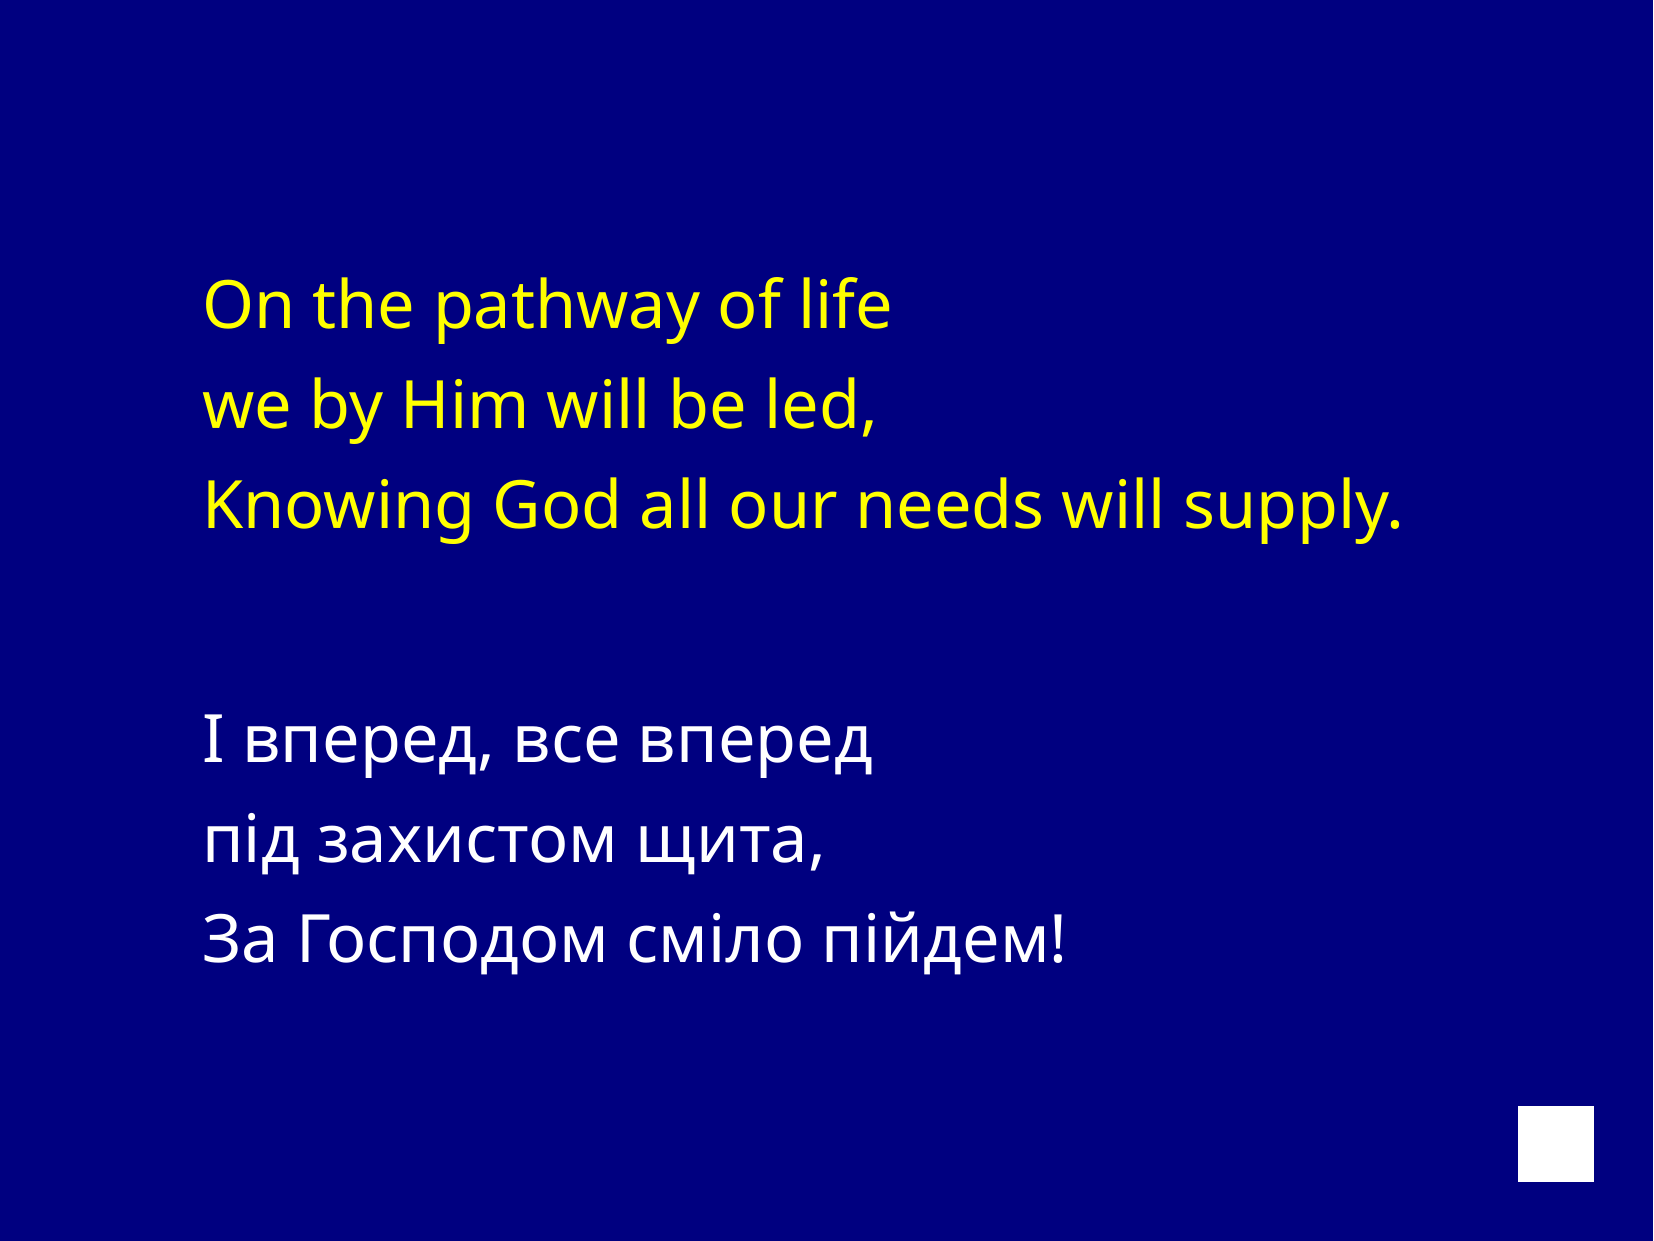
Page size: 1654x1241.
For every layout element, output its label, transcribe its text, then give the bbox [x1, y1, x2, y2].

text_box [1518, 1106, 1594, 1182]
text_box On the pathway of life we by Him will be led, Knowing God all our needs will supply. [75, 150, 1576, 638]
text_box І вперед, все вперед під захистом щита, За Господом сміло пійдем! [75, 675, 1576, 1163]
